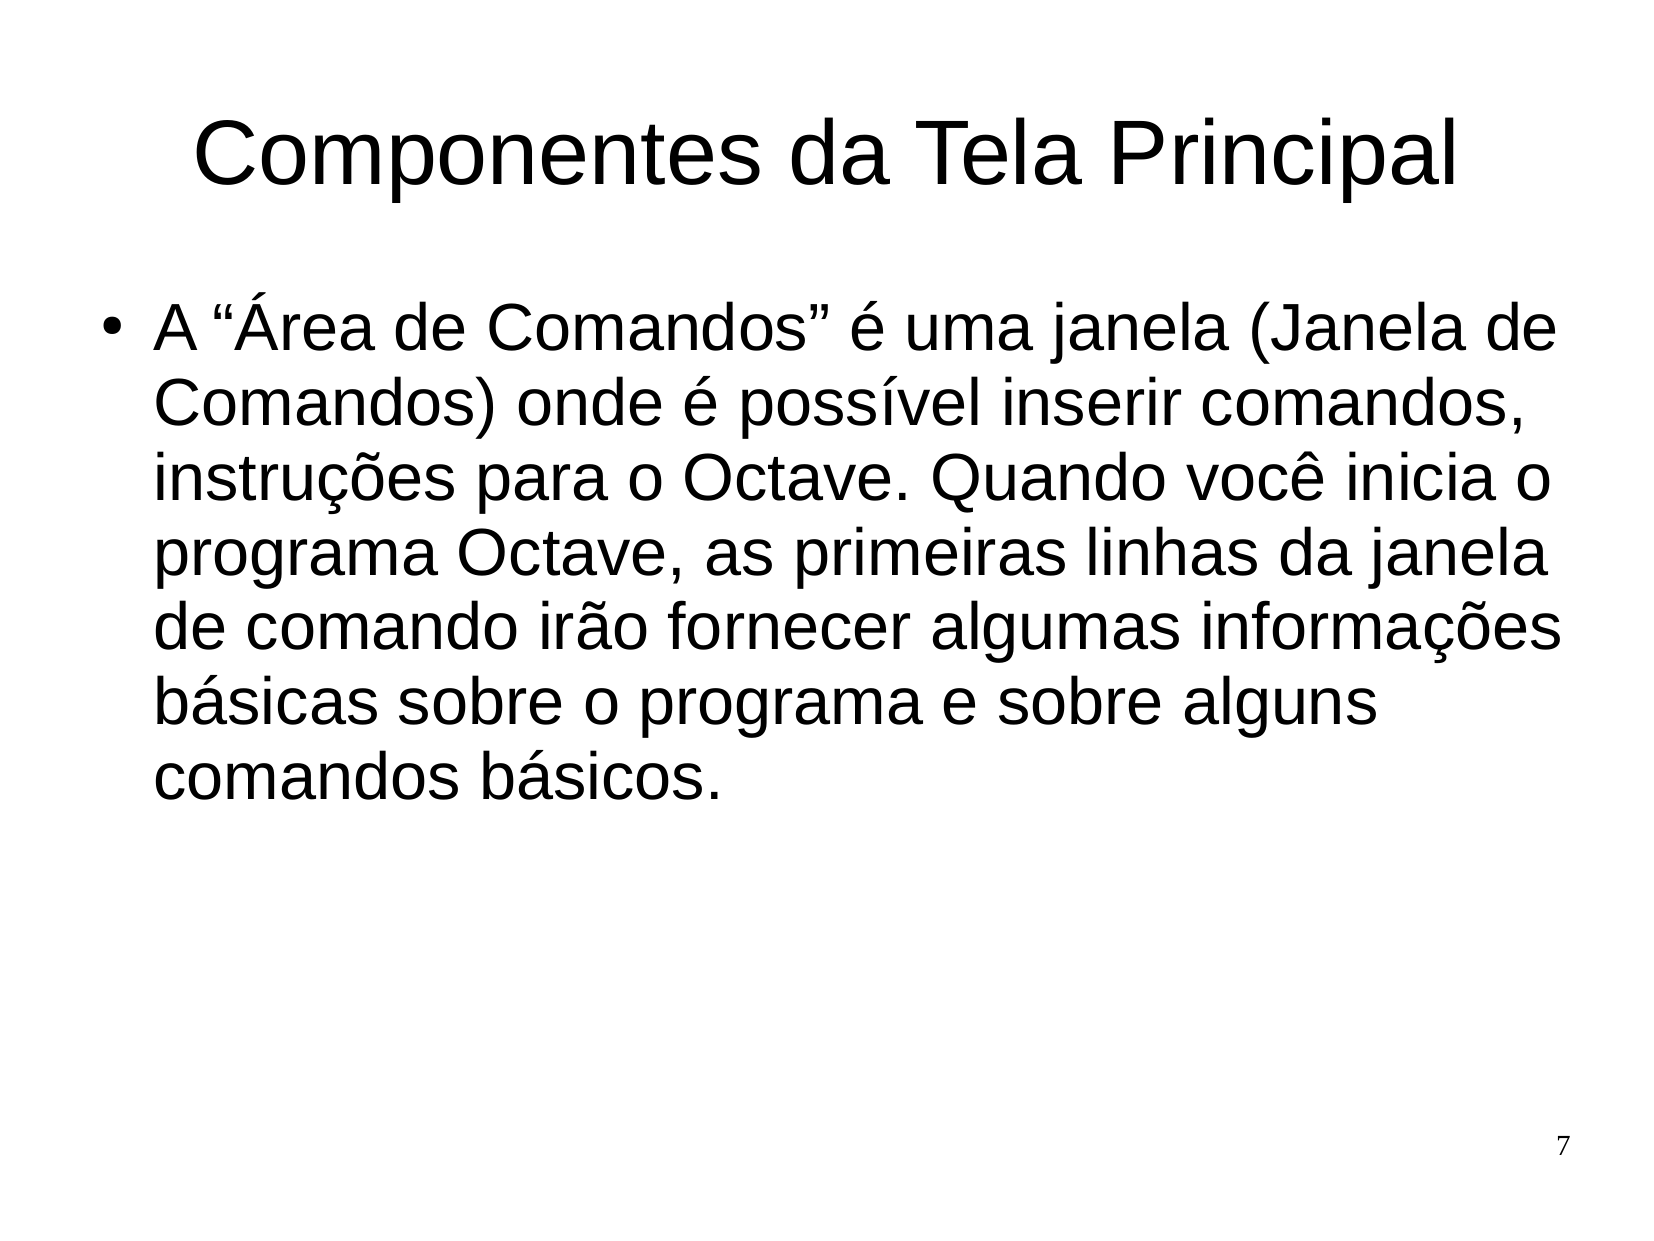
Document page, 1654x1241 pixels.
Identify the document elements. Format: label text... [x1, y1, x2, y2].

title Componentes da Tela Principal [82, 49, 1571, 257]
list A “Área de Comandos” é uma janela (Janela de Comandos) onde é possível inserir comandos, instruções para o Octave. Quando você inicia o programa Octave, as primeiras linhas da janela de comando irão fornecer algumas informações básicas sobre o programa e sobre alguns comandos básicos. [82, 290, 1571, 1010]
